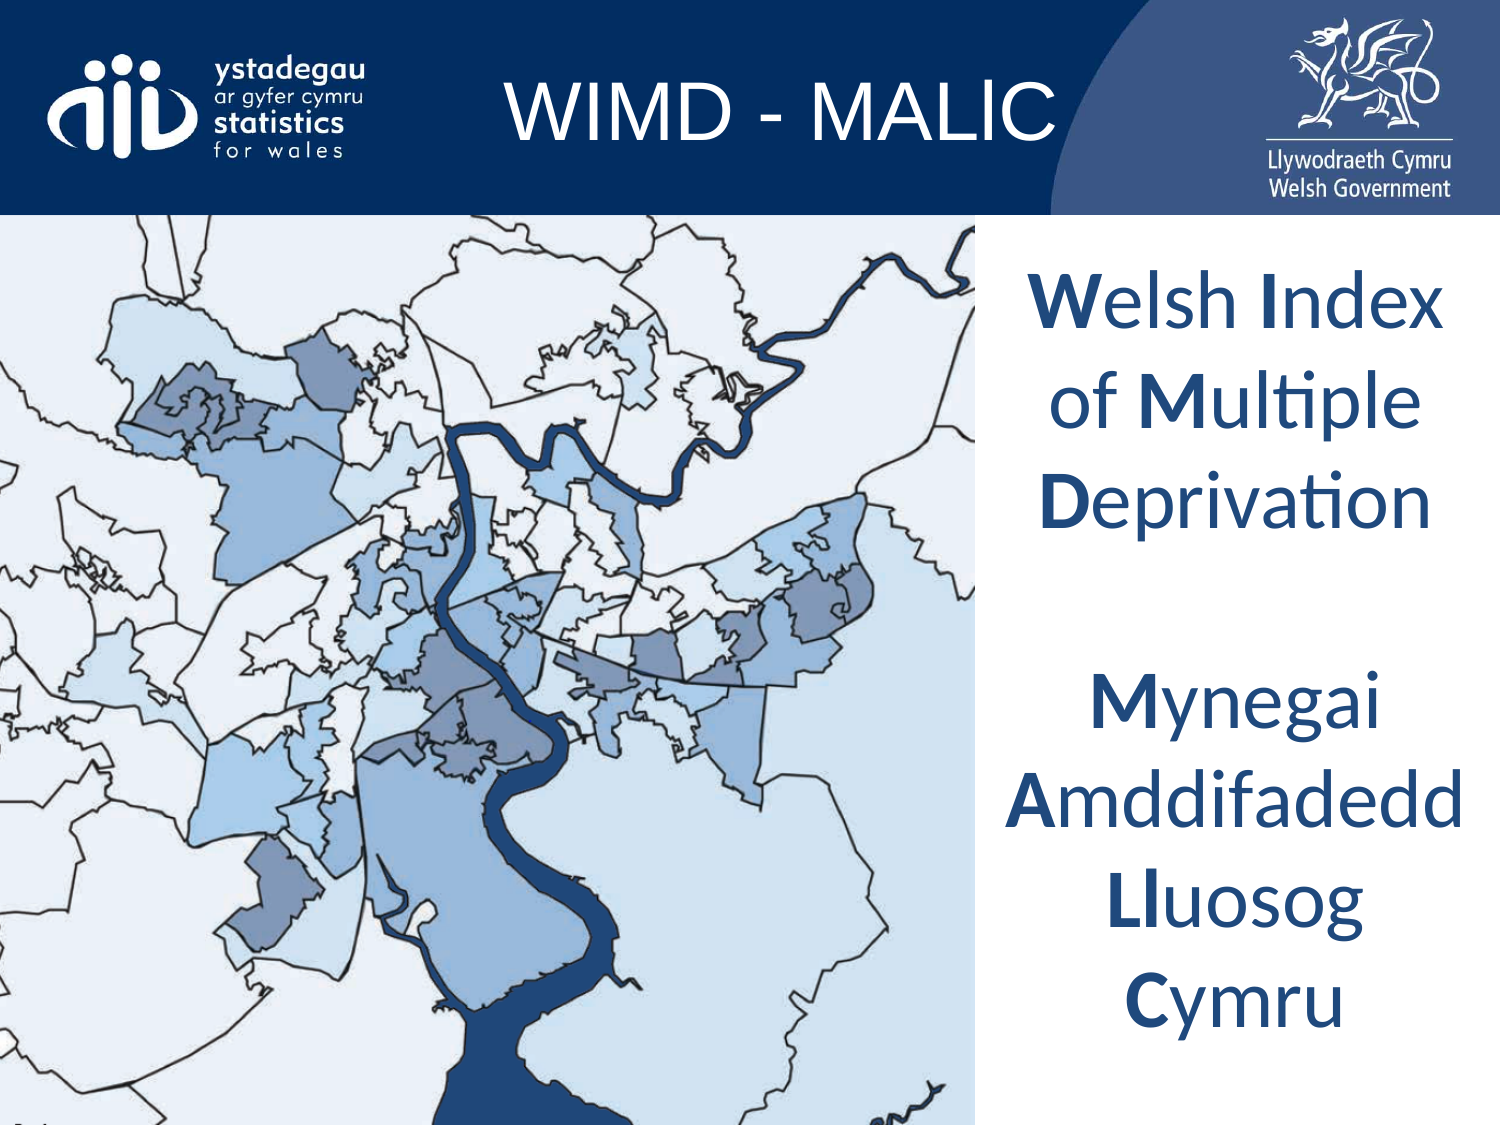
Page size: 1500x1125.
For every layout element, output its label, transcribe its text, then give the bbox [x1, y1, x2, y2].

text_box WIMD - MALlC [397, 49, 1166, 166]
text_box Welsh Index of Multiple Deprivation Mynegai Amddifadedd Lluosog Cymru [974, 237, 1498, 1061]
picture [0, 0, 1500, 1125]
